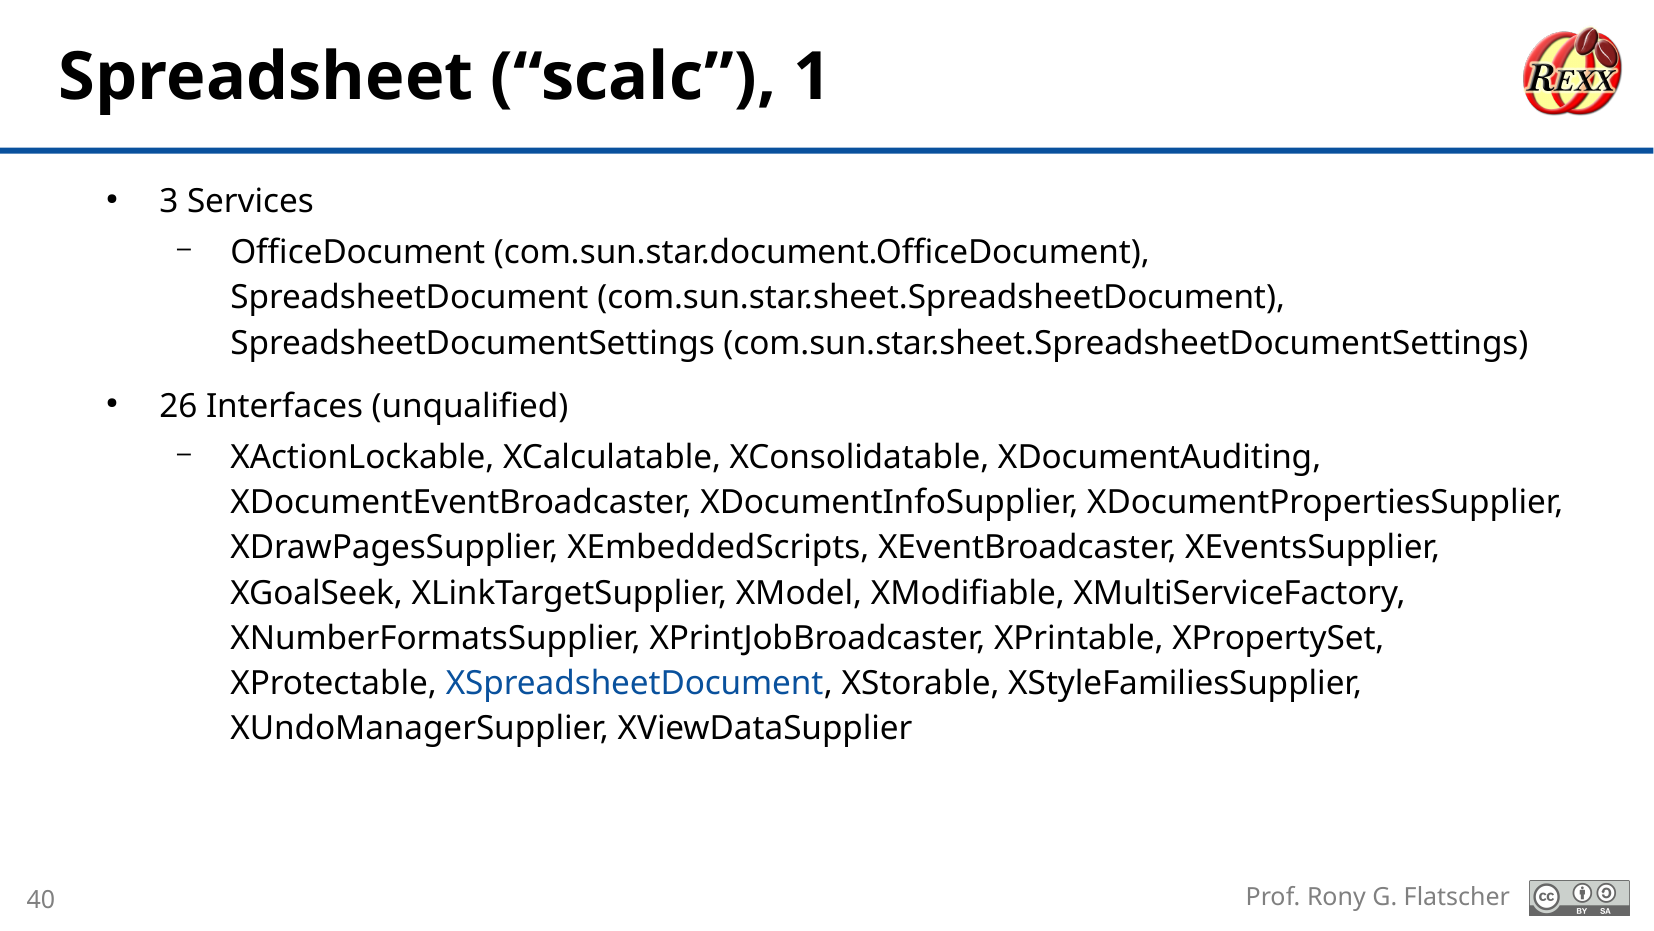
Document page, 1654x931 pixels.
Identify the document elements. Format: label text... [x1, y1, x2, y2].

list 3 Services OfficeDocument (com.sun.star.document.OfficeDocument), SpreadsheetDocument (com.sun.star.sheet.SpreadsheetDocument), SpreadsheetDocumentSettings (com.sun.star.sheet.SpreadsheetDocumentSettings) 26 Interfaces (unqualified) XActionLockable, XCalculatable, XConsolidatable, XDocumentAuditing, XDocumentEventBroadcaster, XDocumentInfoSupplier, XDocumentPropertiesSupplier, XDrawPagesSupplier, XEmbeddedScripts, XEventBroadcaster, XEventsSupplier, XGoalSeek, XLinkTargetSupplier, XModel, XModifiable, XMultiServiceFactory, XNumberFormatsSupplier, XPrintJobBroadcaster, XPrintable, XPropertySet, XProtectable, XSpreadsheetDocument, XStorable, XStyleFamiliesSupplier, XUndoManagerSupplier, XViewDataSupplier [88, 177, 1577, 857]
title Spreadsheet (“scalc”), 1 [0, 0, 1625, 148]
